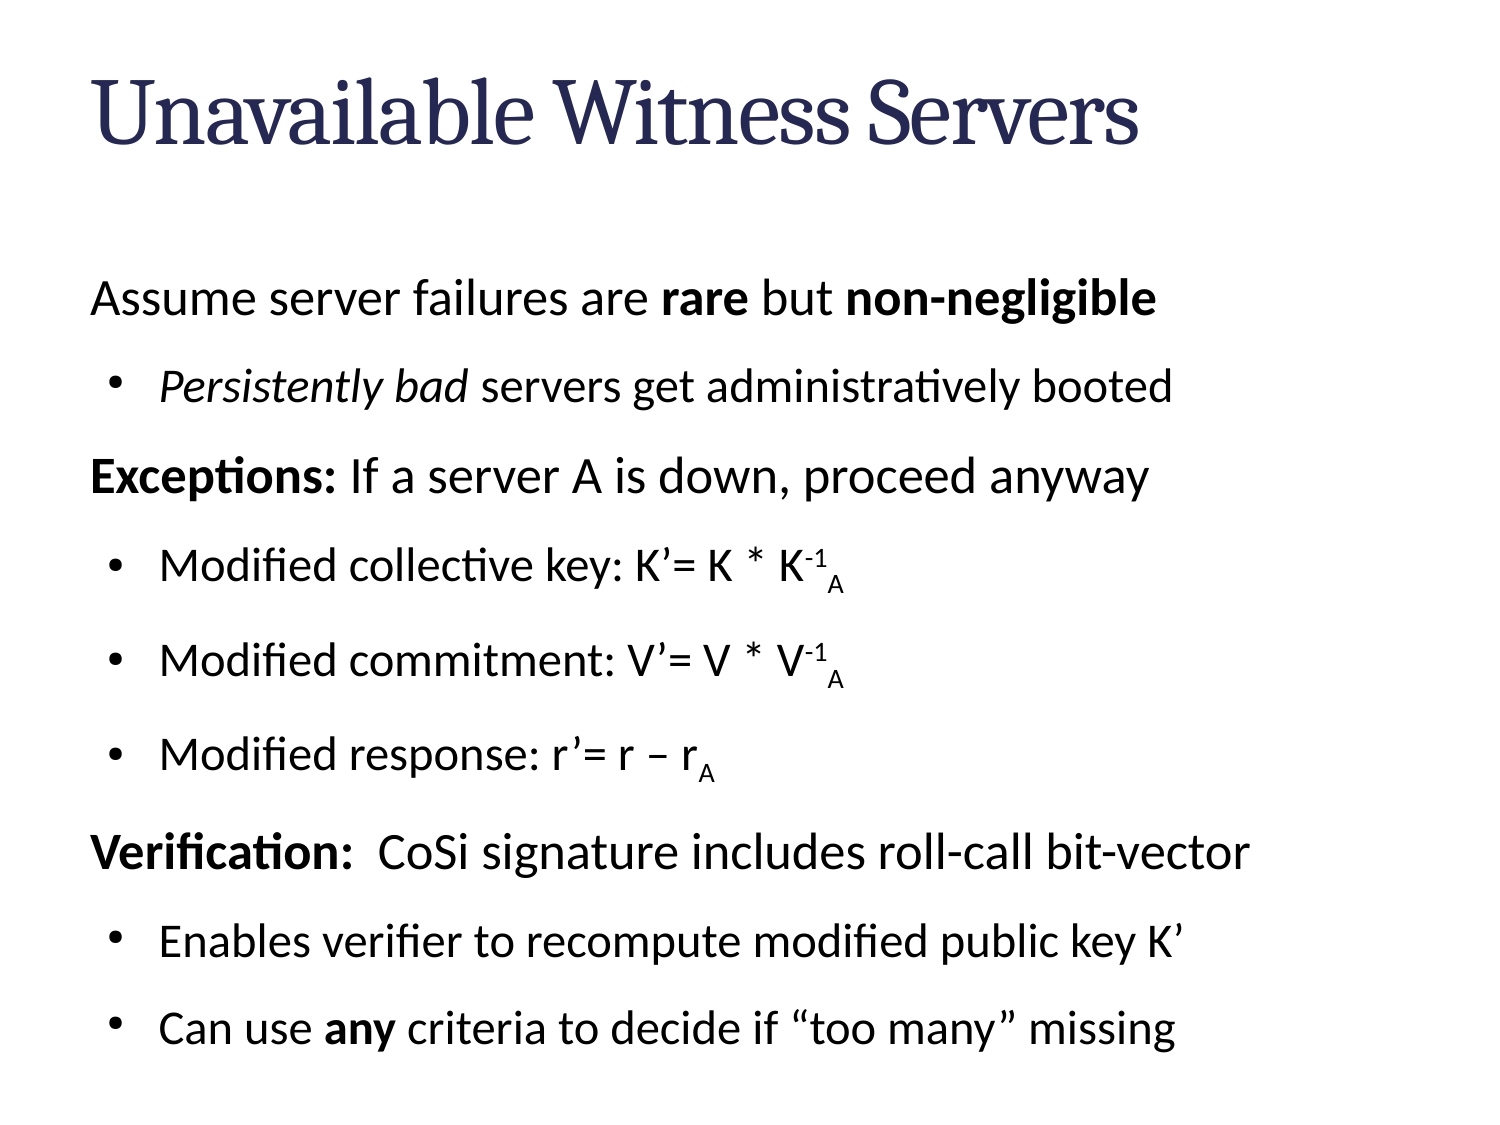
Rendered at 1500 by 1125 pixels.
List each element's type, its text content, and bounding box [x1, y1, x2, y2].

list Assume server failures are rare but non-negligible Persistently bad servers get administratively booted Exceptions: If a server A is down, proceed anyway Modified collective key: K’= K * K-1A Modified commitment: V’= V * V-1A Modified response: r’= r – rA Verification: CoSi signature includes roll-call bit-vector Enables verifier to recompute modified public key K’ Can use any criteria to decide if “too many” missing [75, 254, 1411, 1063]
title Unavailable Witness Servers [75, 12, 1325, 200]
